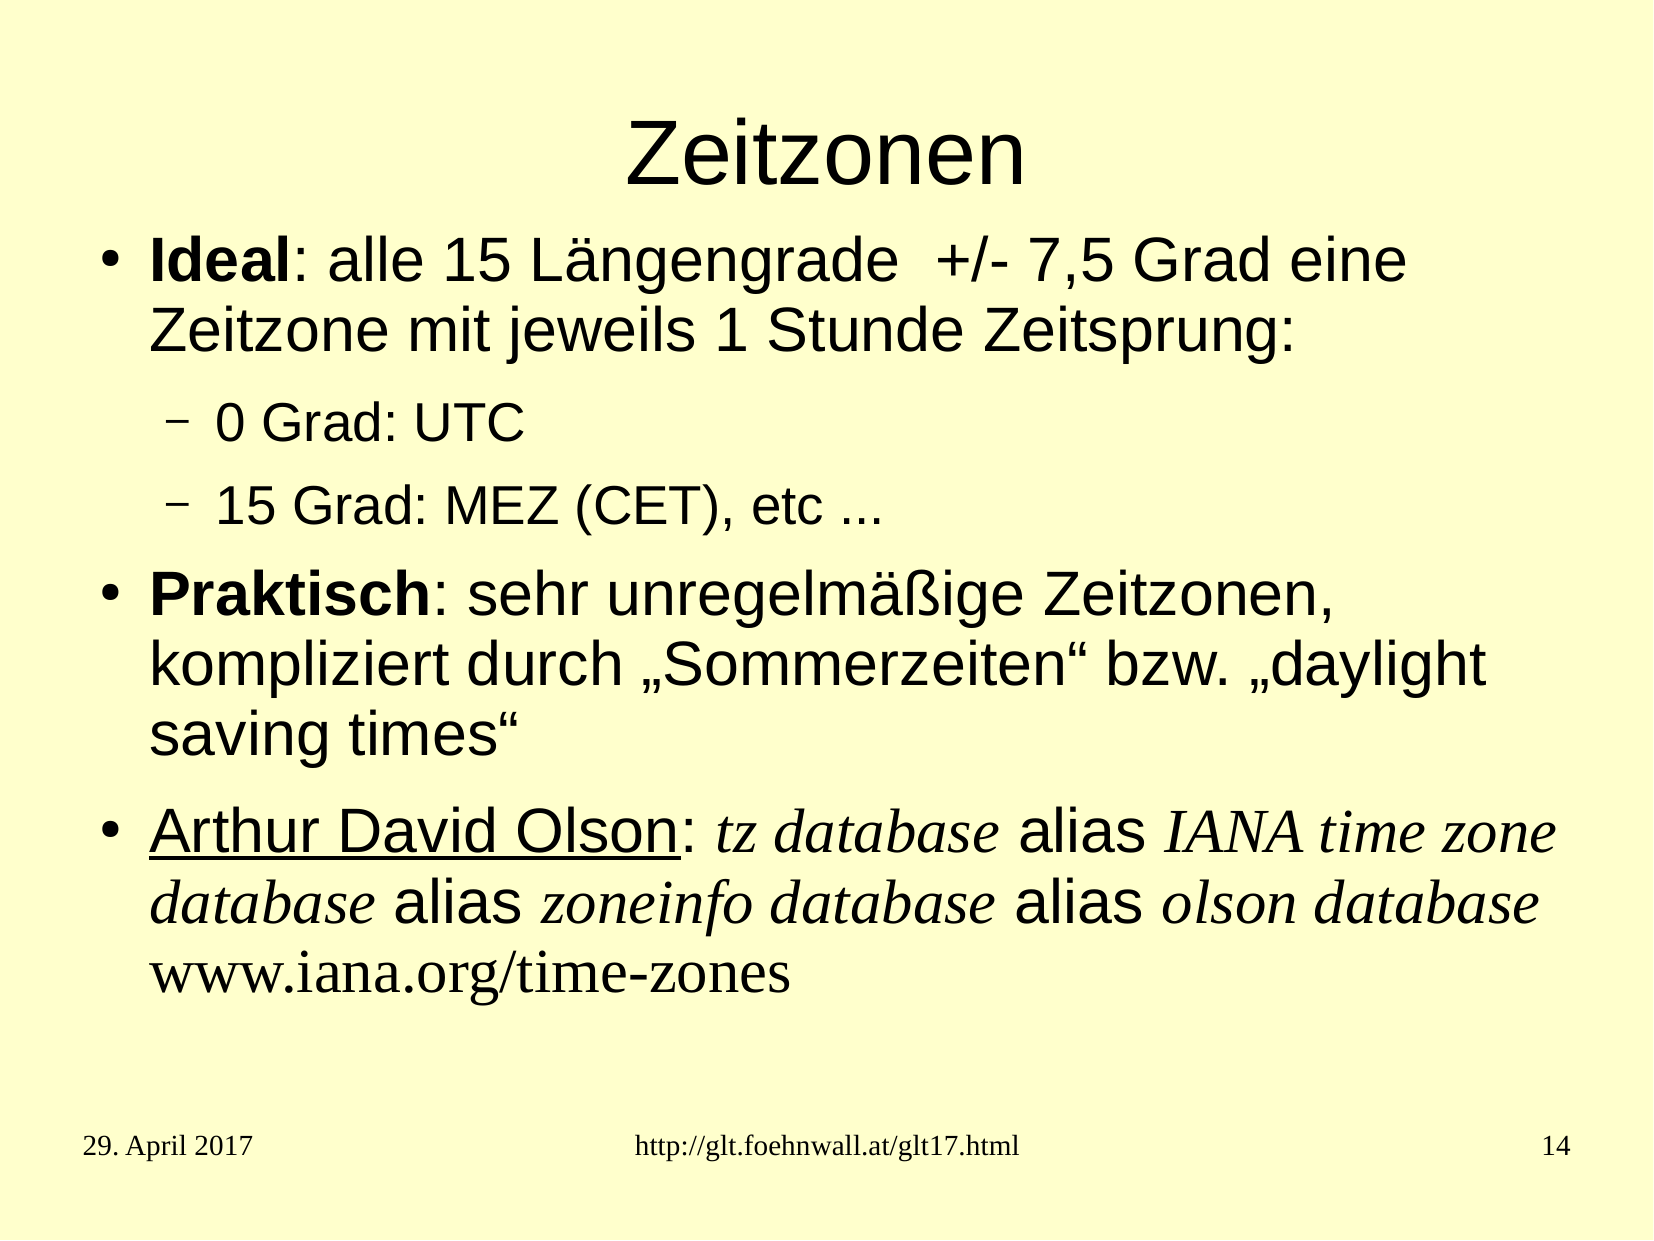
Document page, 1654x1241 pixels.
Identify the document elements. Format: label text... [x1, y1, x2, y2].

title Zeitzonen [82, 49, 1571, 224]
list Ideal: alle 15 Längengrade +/- 7,5 Grad eine Zeitzone mit jeweils 1 Stunde Zeitsprung: 0 Grad: UTC 15 Grad: MEZ (CET), etc ... Praktisch: sehr unregelmäßige Zeitzonen, kompliziert durch „Sommerzeiten“ bzw. „daylight saving times“ Arthur David Olson: tz database alias IANA time zone database alias zoneinfo database alias olson database www.iana.org/time-zones [82, 224, 1571, 1063]
